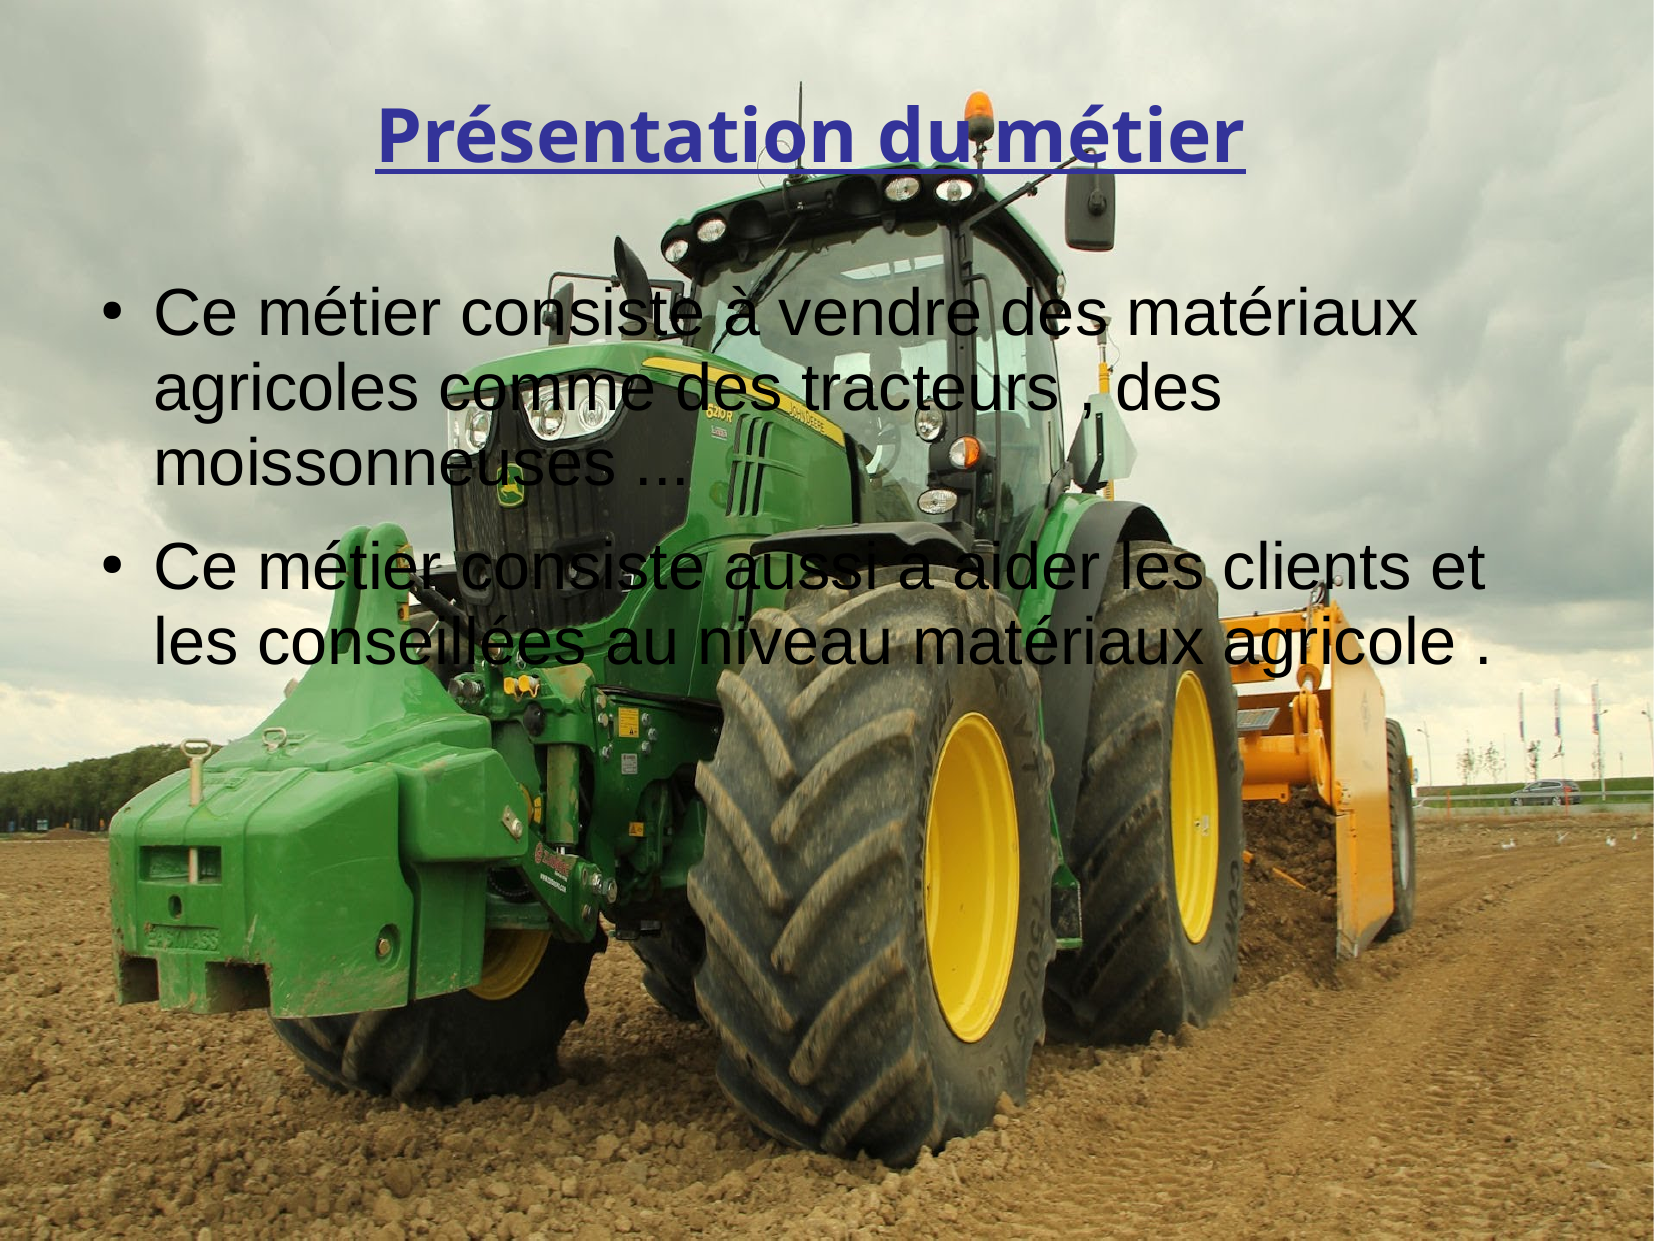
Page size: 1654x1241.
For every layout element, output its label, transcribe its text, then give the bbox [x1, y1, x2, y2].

list Ce métier consiste à vendre des matériaux agricoles comme des tracteurs , des moissonneuses ... Ce métier consiste aussi a aider les clients et les conseillées au niveau matériaux agricole . [82, 275, 1571, 1094]
text_box Présentation du métier [374, 82, 1323, 199]
picture [0, 0, 1654, 1241]
